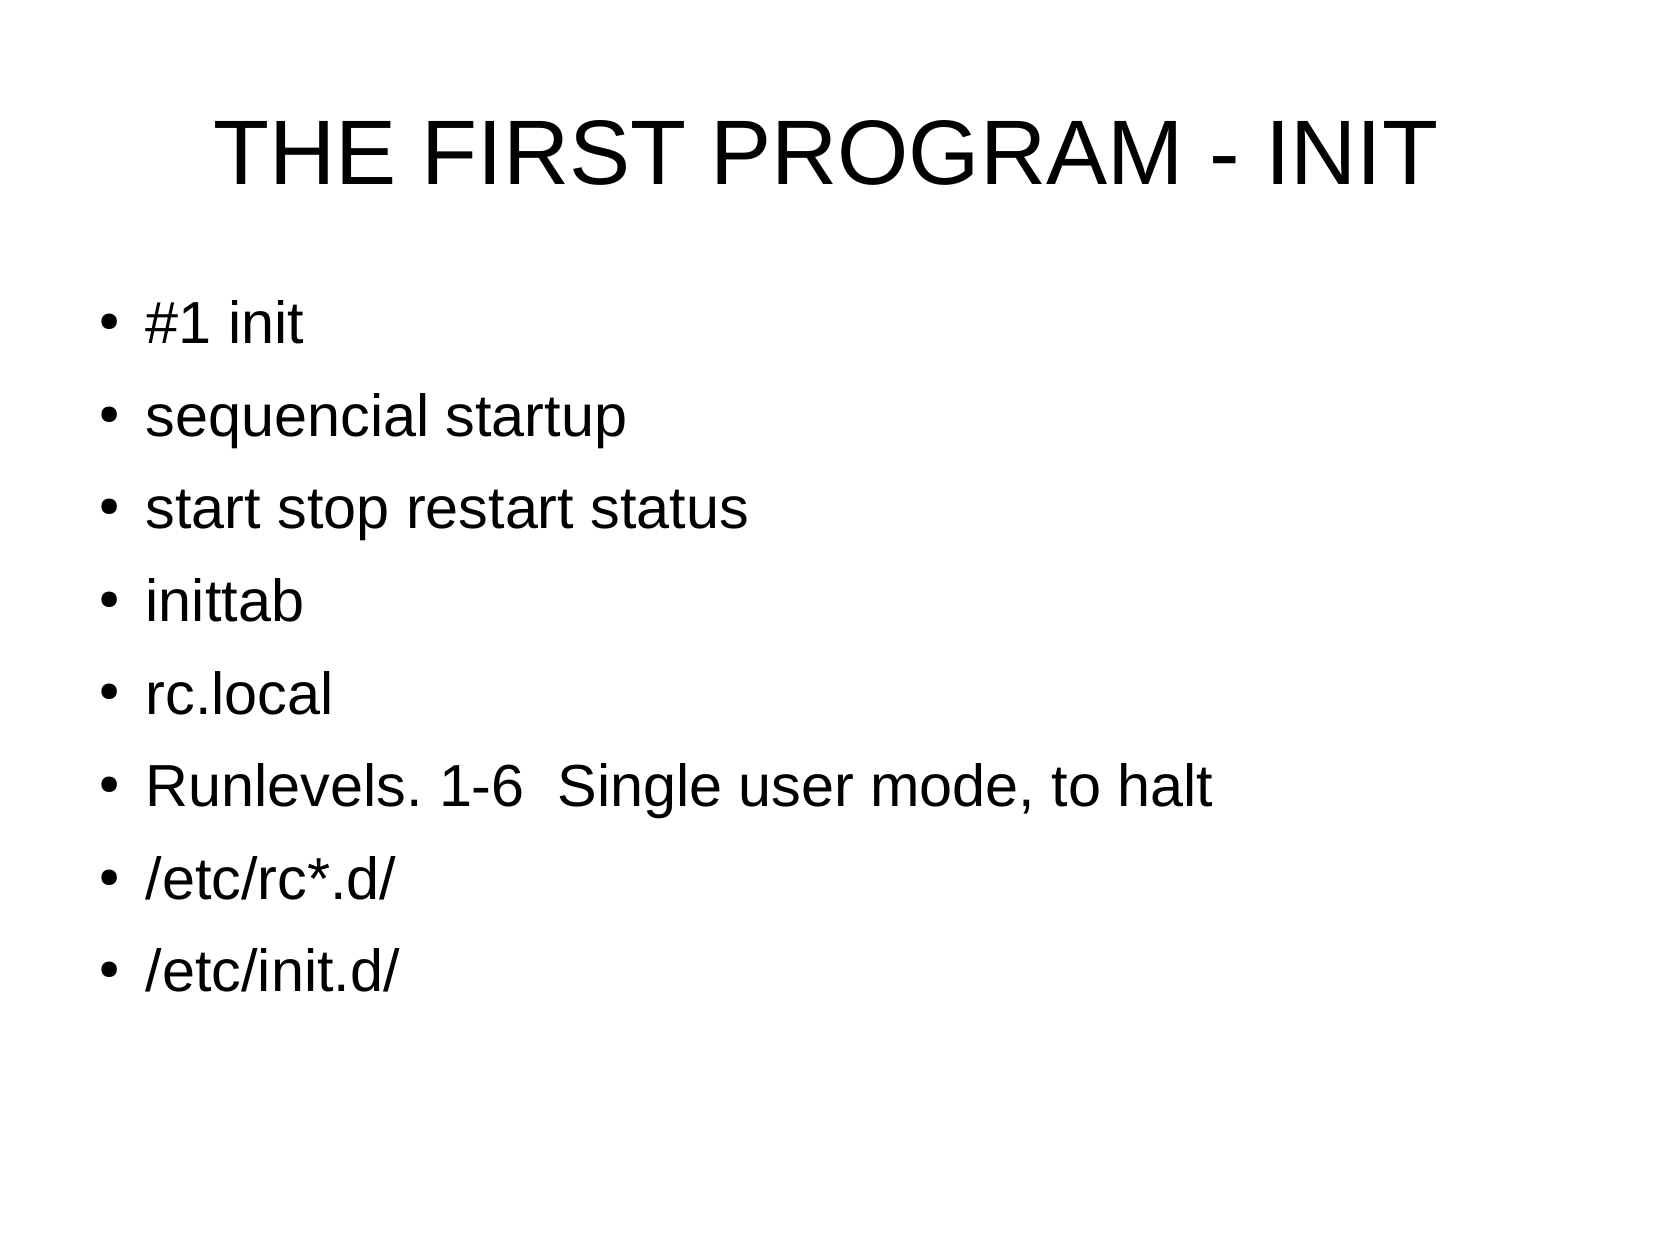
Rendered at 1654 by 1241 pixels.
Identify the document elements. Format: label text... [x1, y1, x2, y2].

title THE FIRST PROGRAM - INIT [82, 49, 1571, 257]
list #1 init sequencial startup start stop restart status inittab rc.local Runlevels. 1-6 Single user mode, to halt /etc/rc*.d/ /etc/init.d/ [82, 290, 1538, 1010]
